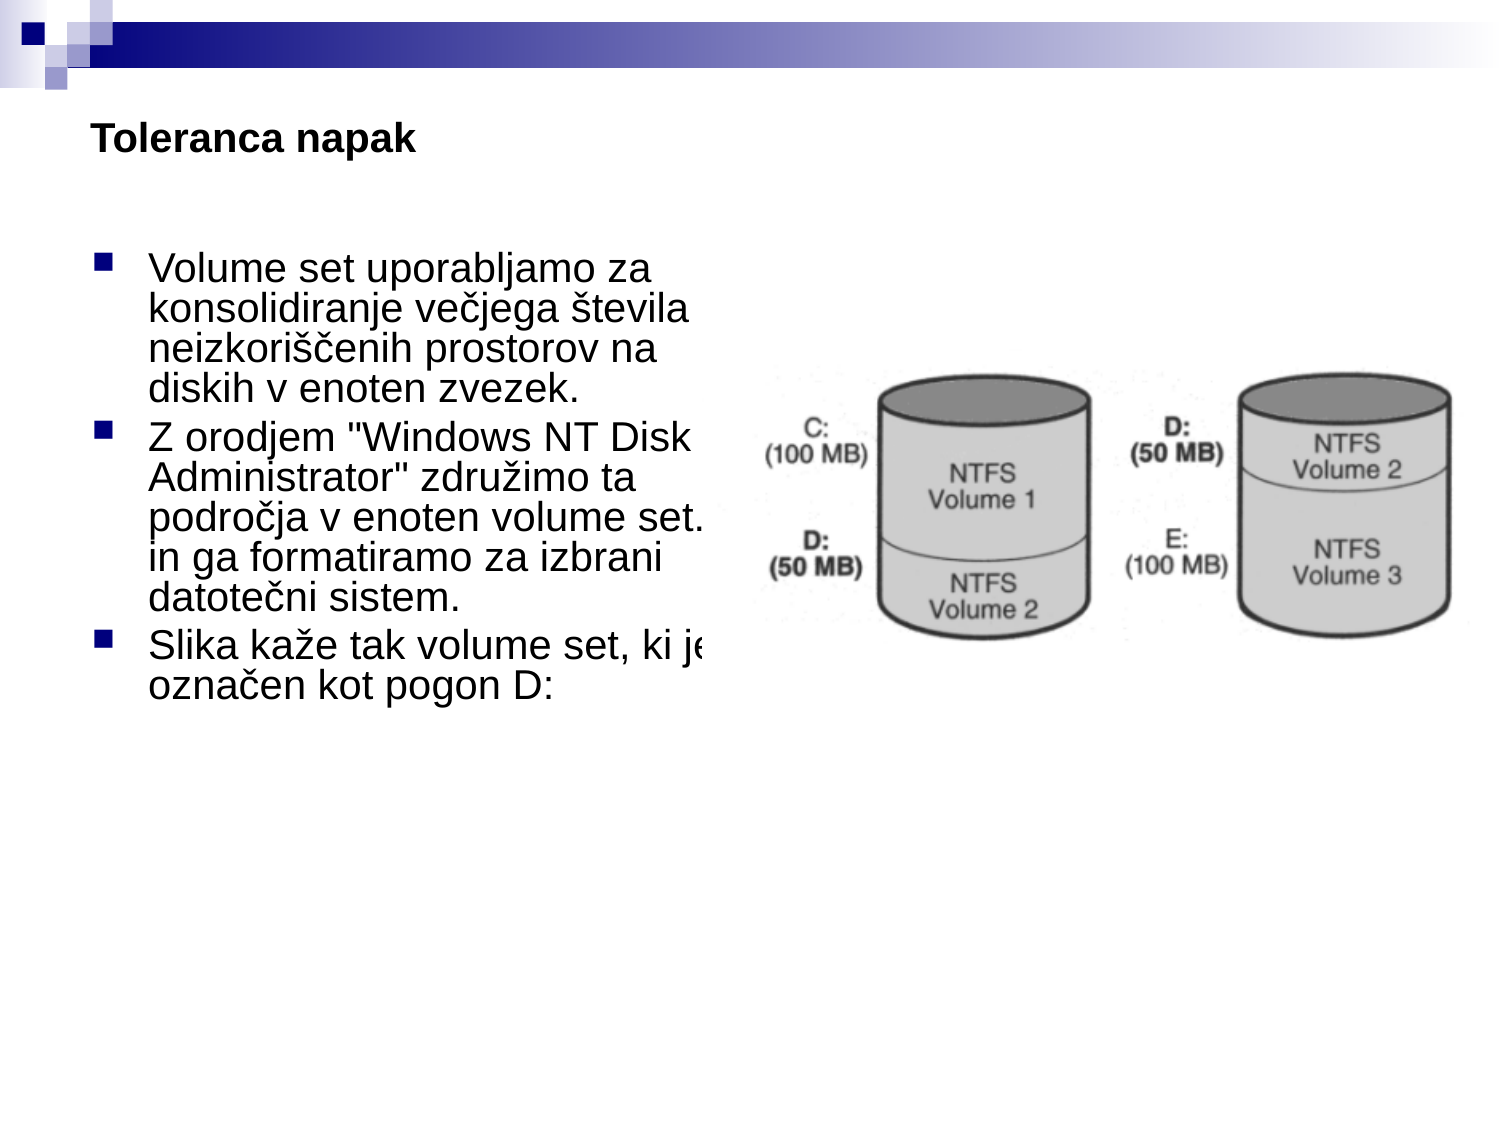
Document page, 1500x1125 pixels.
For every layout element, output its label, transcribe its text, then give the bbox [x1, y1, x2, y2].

title Toleranca napak [75, 75, 1425, 197]
list Volume set uporabljamo za konsolidiranje večjega števila neizkoriščenih prostorov na diskih v enoten zvezek. Z orodjem "Windows NT Disk Administrator" združimo ta področja v enoten volume set. in ga formatiramo za izbrani datotečni sistem. Slika kaže tak volume set, ki je označen kot pogon D: [76, 243, 740, 881]
picture [702, 349, 1500, 676]
